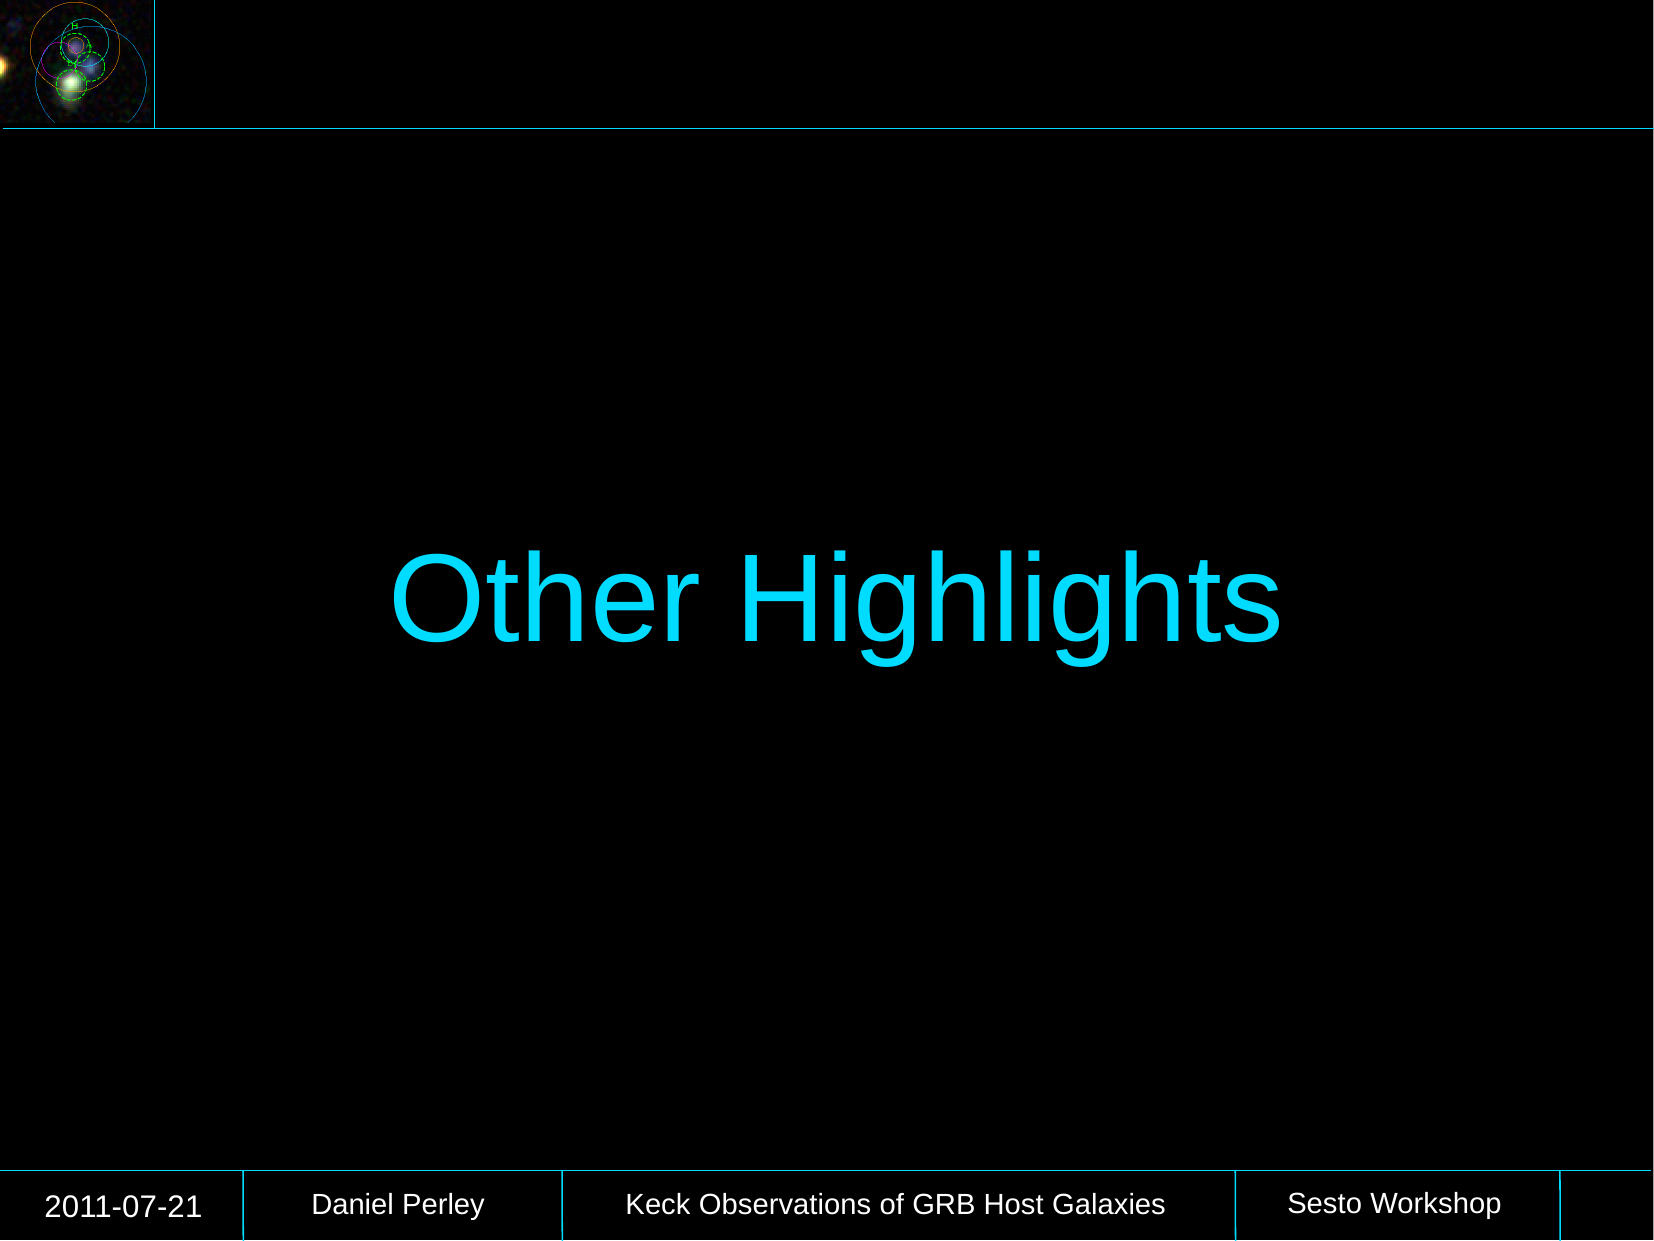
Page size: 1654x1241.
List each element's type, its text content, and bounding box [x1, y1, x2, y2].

picture [0, 0, 151, 123]
text_box Other Highlights [124, 520, 1550, 676]
